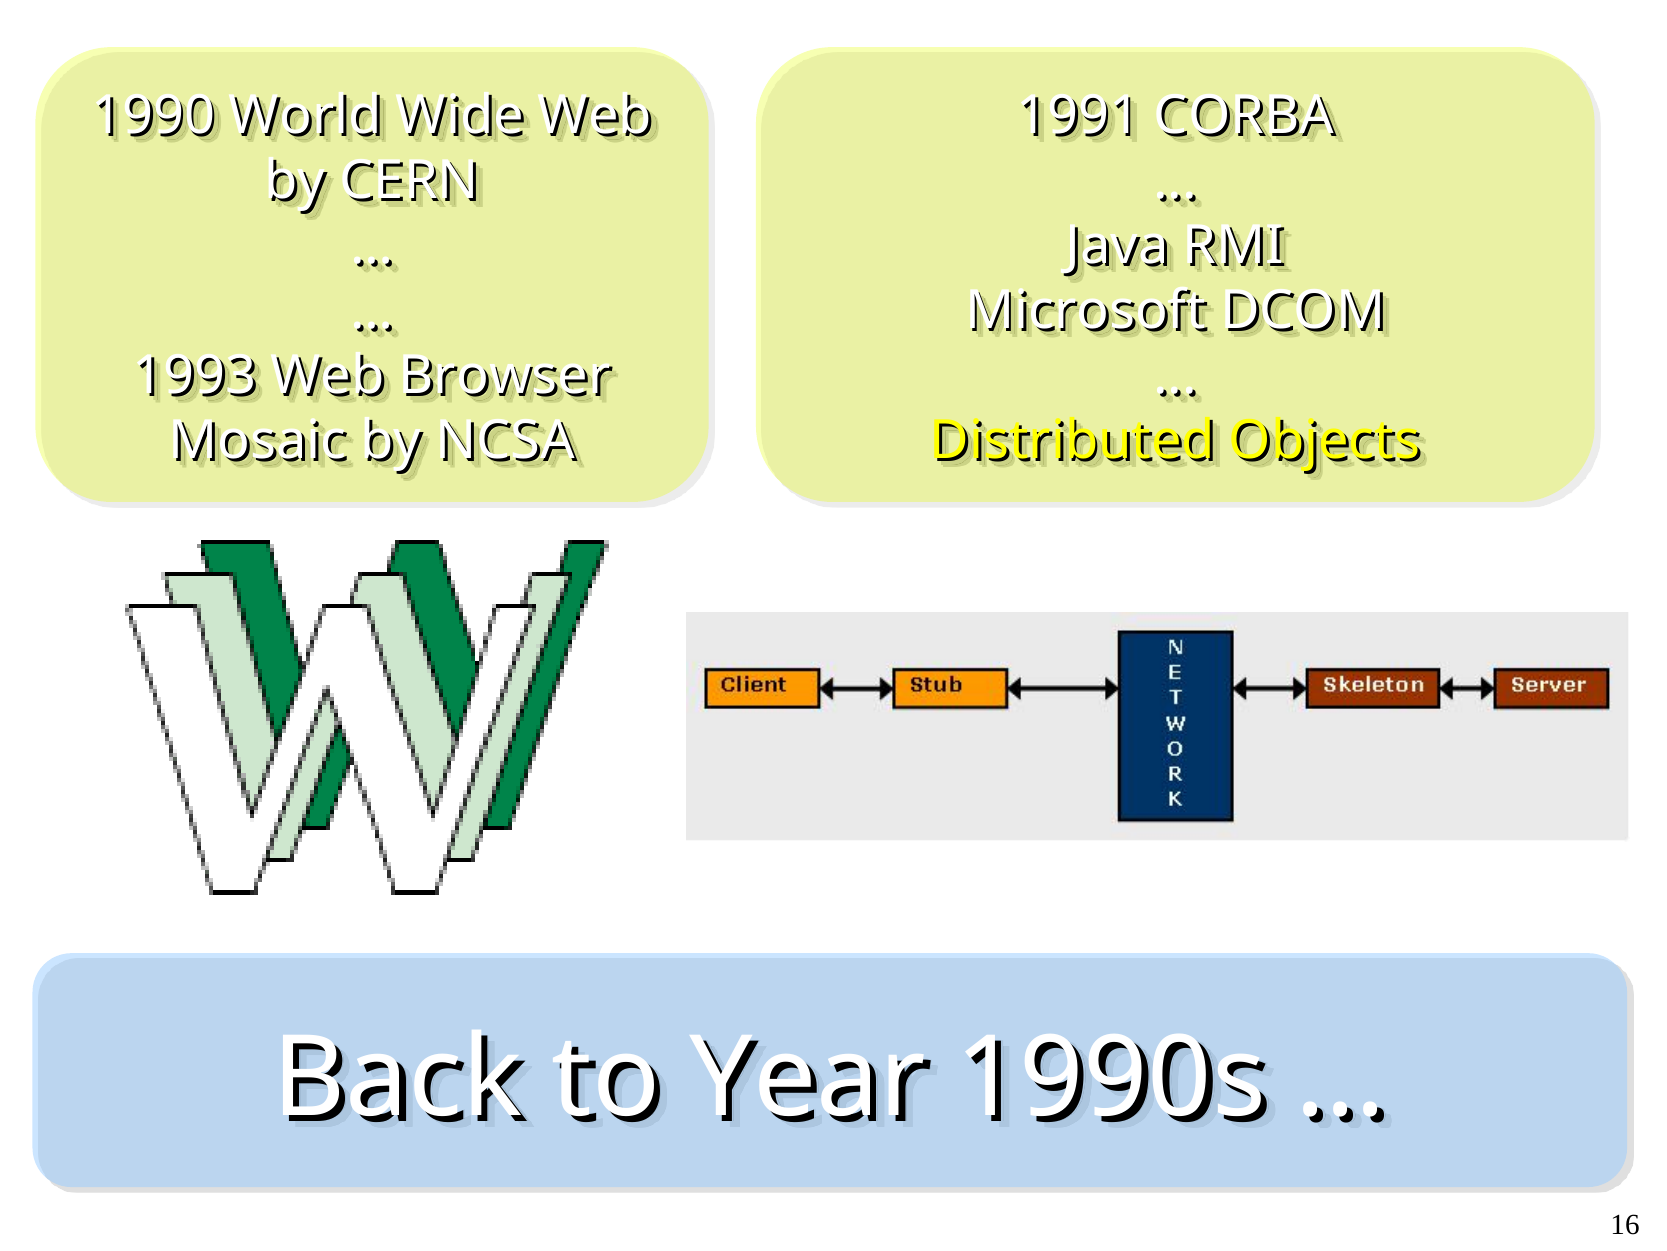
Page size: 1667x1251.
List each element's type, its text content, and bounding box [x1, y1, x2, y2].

text_box Back to Year 1990s ... [32, 953, 1628, 1188]
picture [686, 612, 1630, 842]
text_box 1990 World Wide Web by CERN … … 1993 Web Browser Mosaic by NCSA [35, 47, 709, 502]
picture [125, 540, 609, 895]
text_box 1991 CORBA ... Java RMI Microsoft DCOM ... Distributed Objects [755, 47, 1595, 502]
